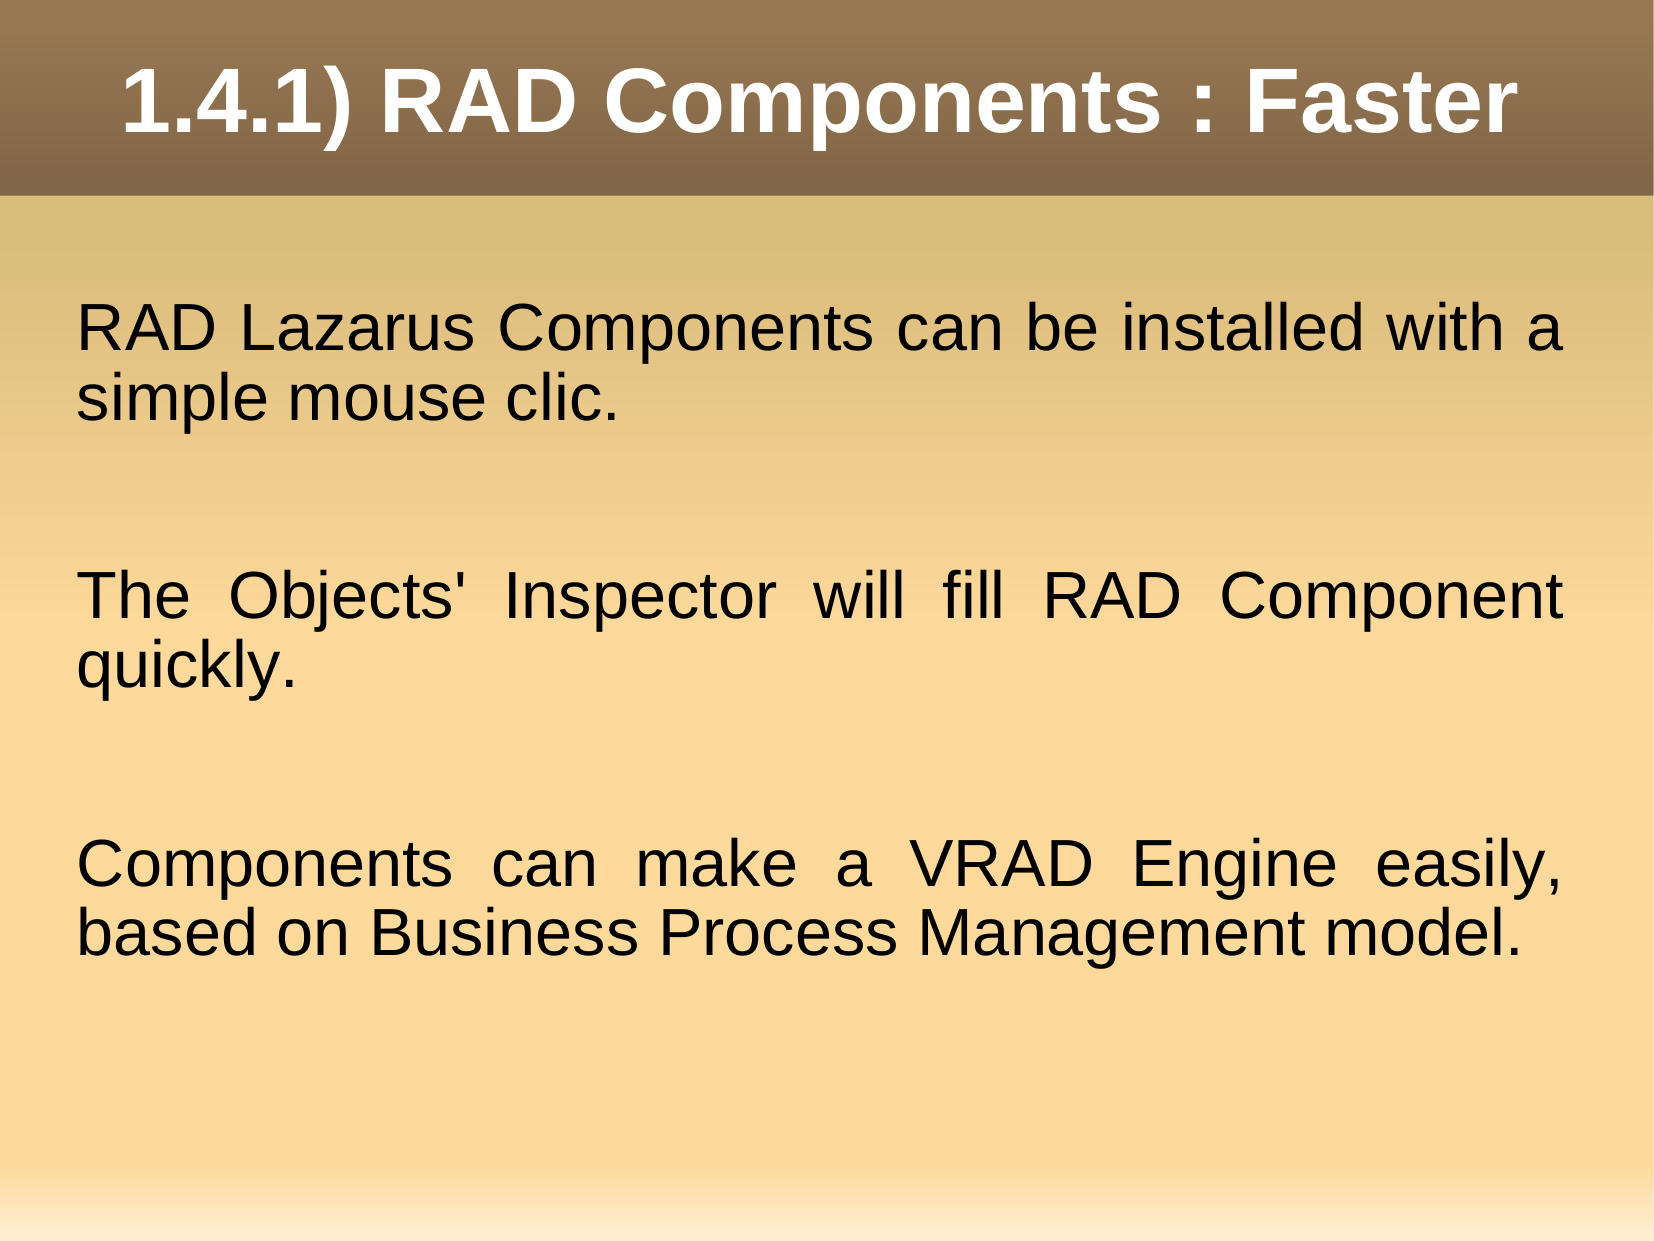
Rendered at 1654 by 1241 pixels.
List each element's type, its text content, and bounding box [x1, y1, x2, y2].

title 1.4.1) RAD Components : Faster [76, 7, 1565, 200]
list RAD Lazarus Components can be installed with a simple mouse clic. The Objects' Inspector will fill RAD Component quickly. Components can make a VRAD Engine easily, based on Business Process Management model. [76, 295, 1565, 1173]
picture [0, 0, 1654, 1241]
